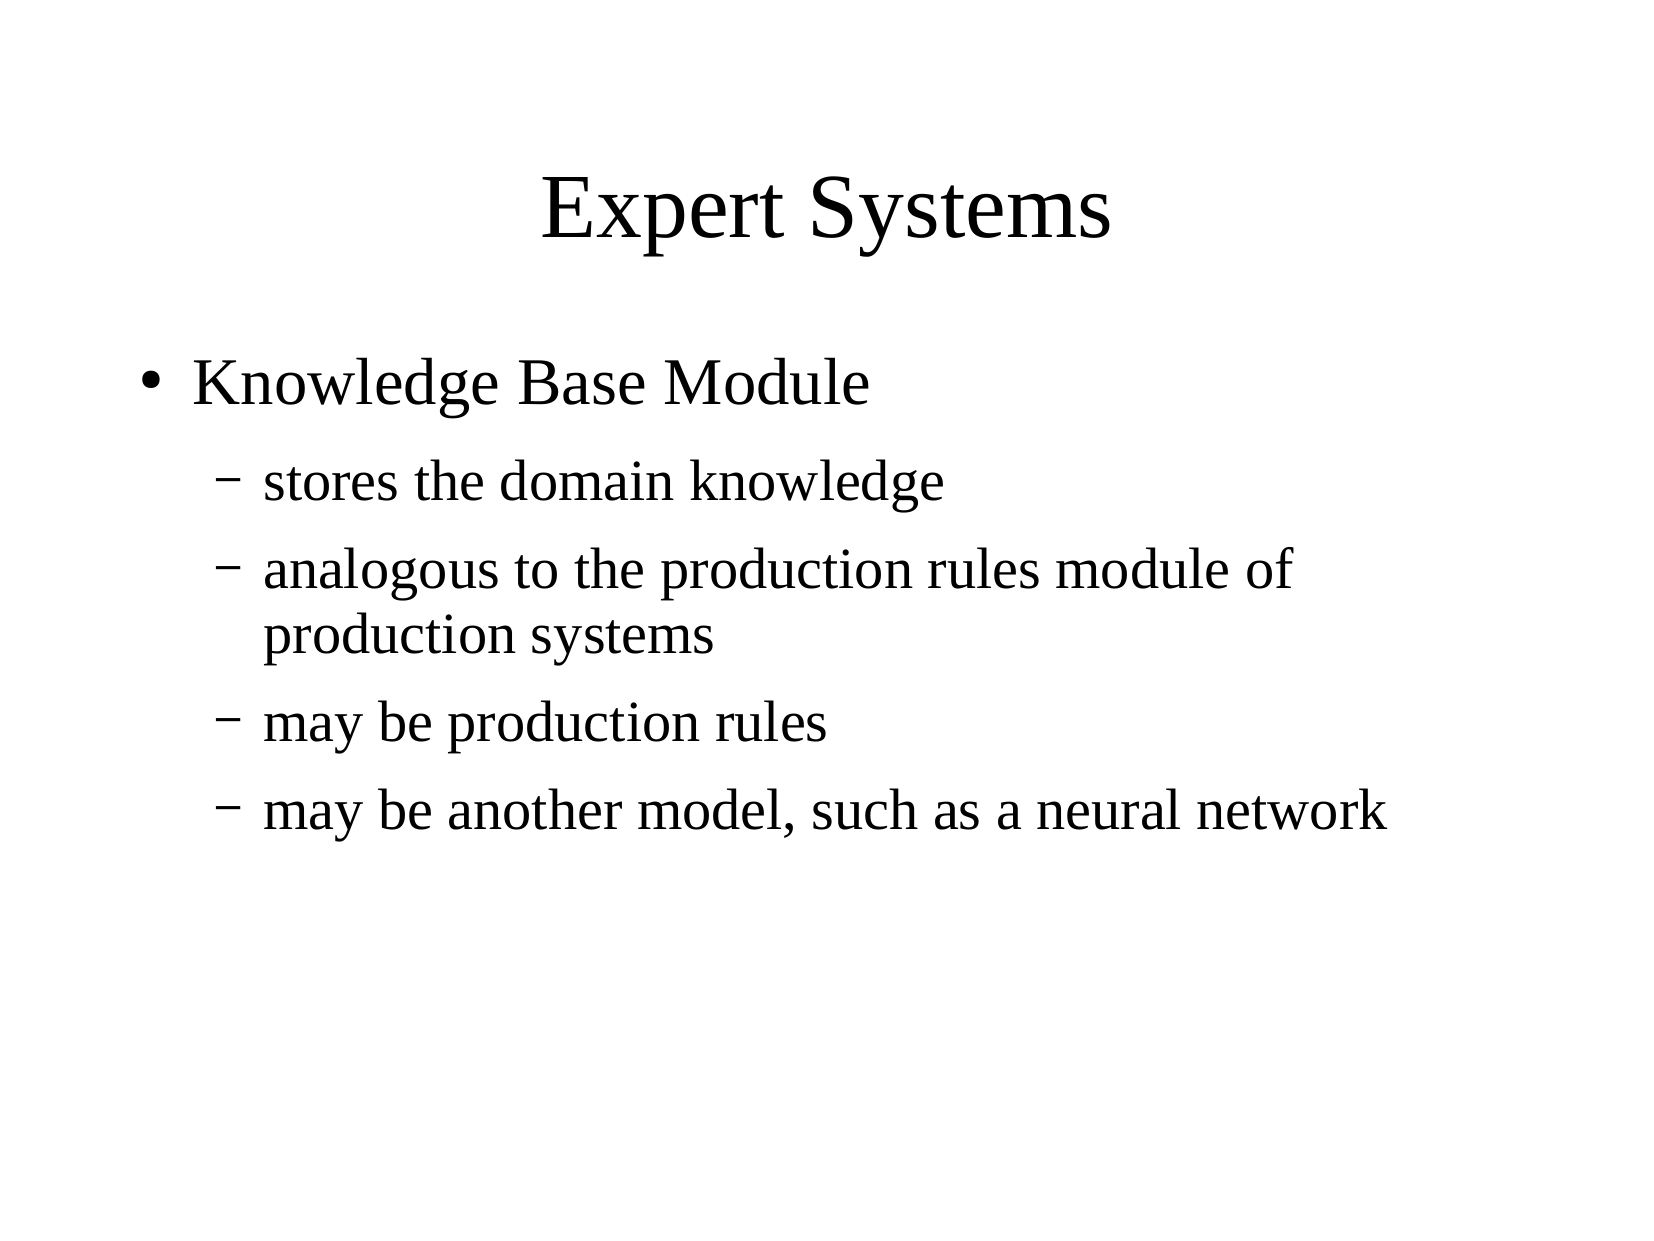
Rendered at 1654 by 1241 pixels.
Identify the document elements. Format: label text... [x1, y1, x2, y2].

title Expert Systems [121, 102, 1534, 311]
list Knowledge Base Module stores the domain knowledge analogous to the production rules module of production systems may be production rules may be another model, such as a neural network [121, 344, 1534, 1127]
